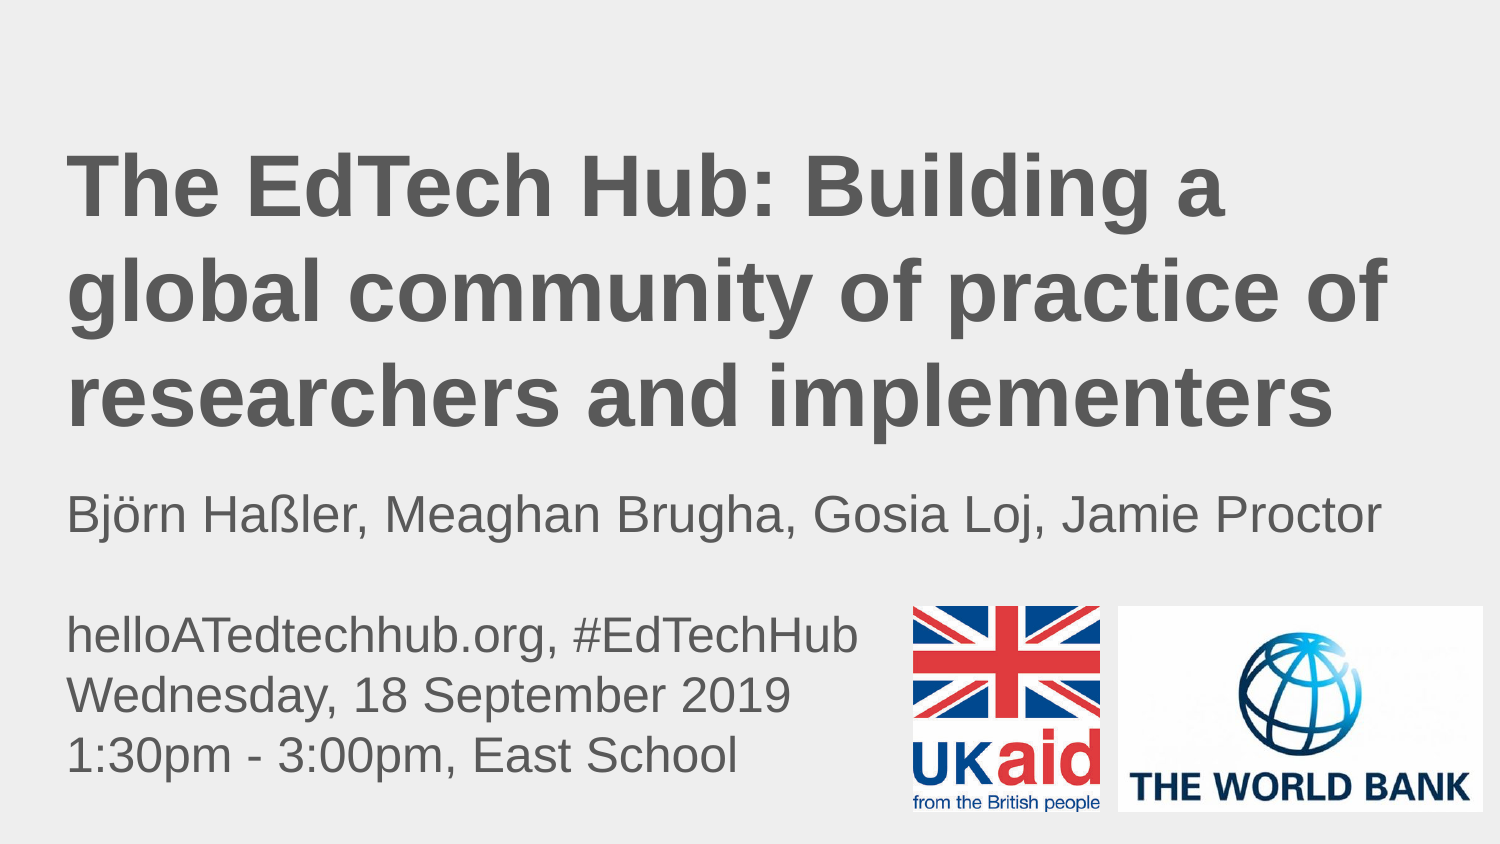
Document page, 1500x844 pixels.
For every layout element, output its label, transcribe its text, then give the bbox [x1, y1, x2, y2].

picture [913, 606, 1100, 812]
title The EdTech Hub: Building a global community of practice of researchers and implementers [51, 49, 1449, 459]
picture [1118, 606, 1483, 812]
subtitle Björn Haßler, Meaghan Brugha, Gosia Loj, Jamie Proctor helloATedtechhub.org, #EdTechHub Wednesday, 18 September 2019 1:30pm - 3:00pm, East School [51, 464, 1449, 812]
